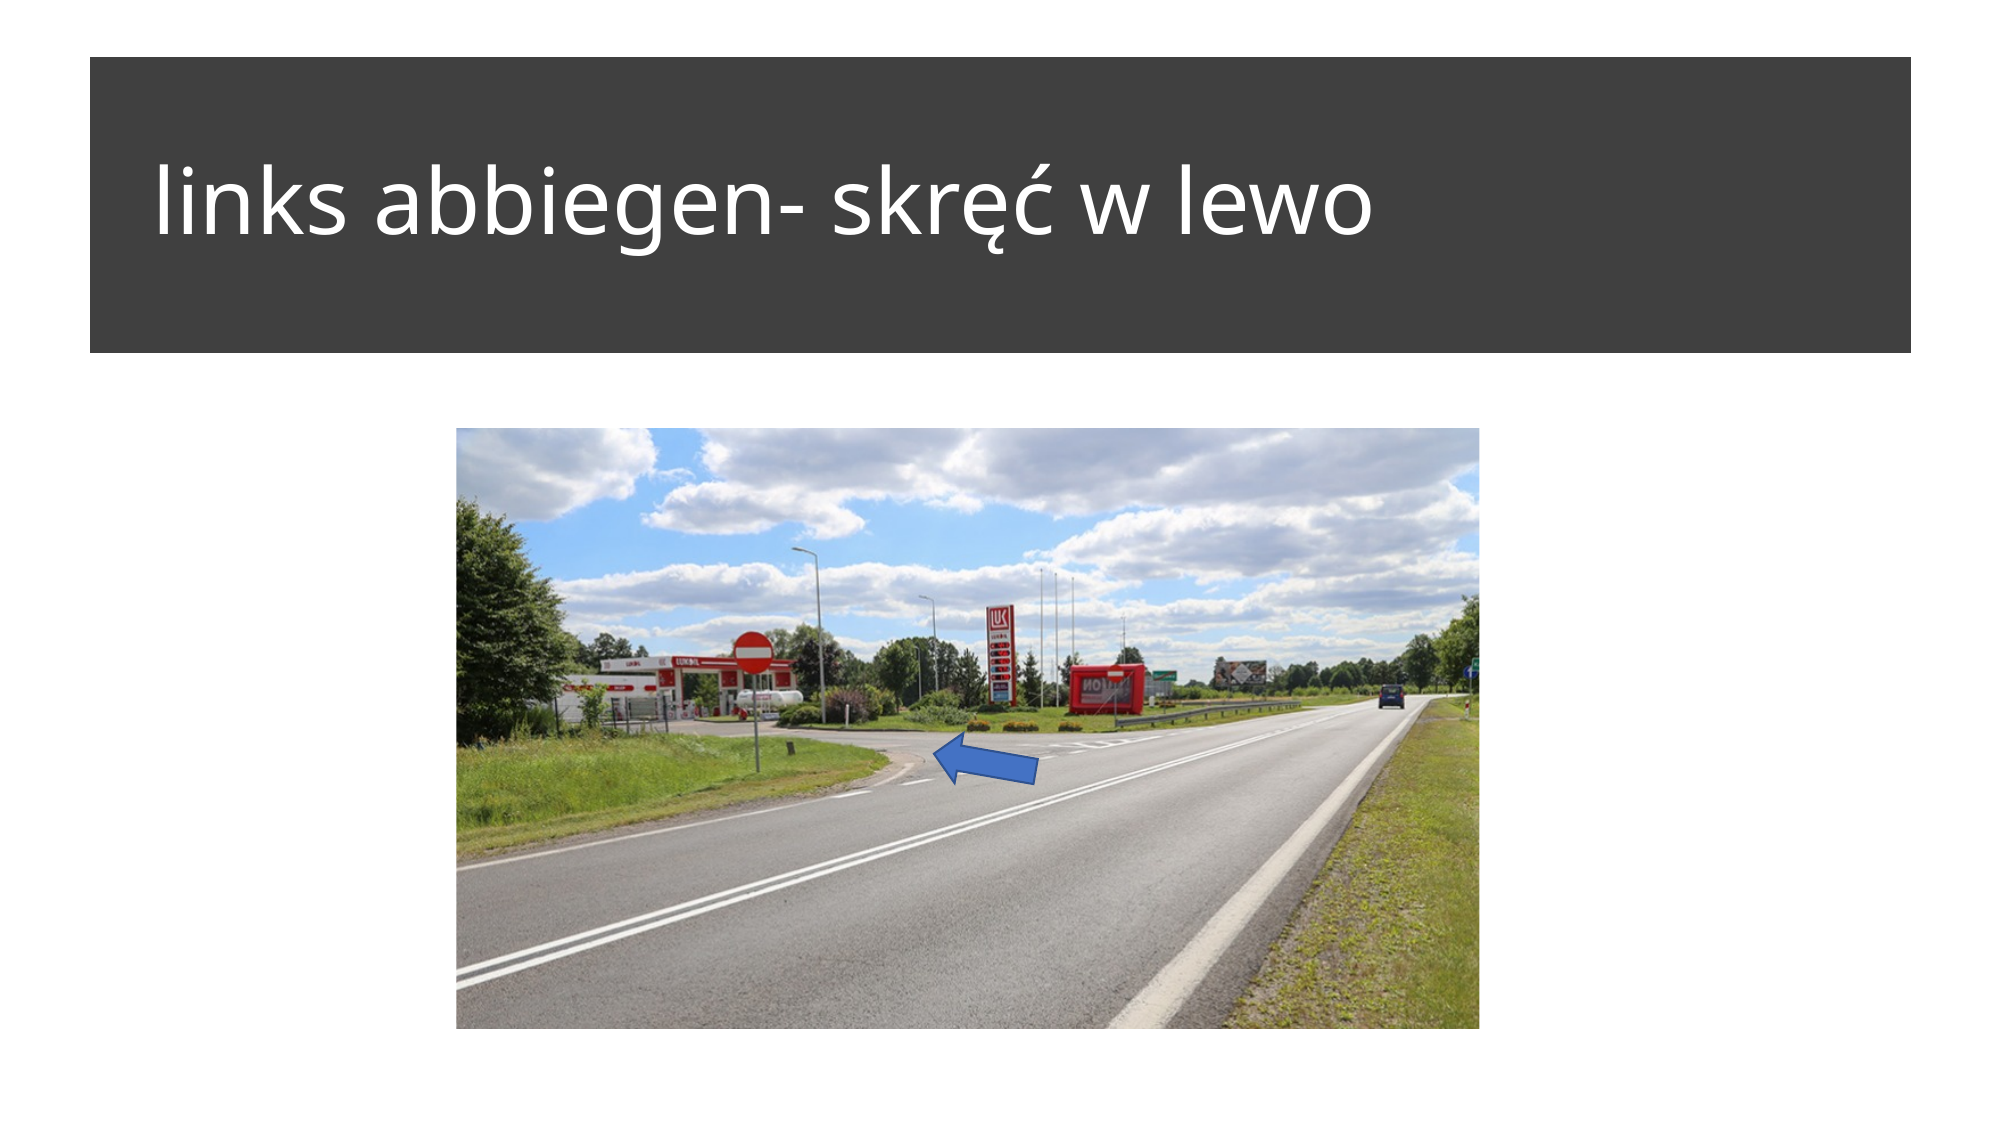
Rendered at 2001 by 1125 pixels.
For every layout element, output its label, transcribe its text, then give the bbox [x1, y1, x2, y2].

text_box [933, 733, 1038, 785]
title links abbiegen- skręć w lewo [137, 96, 1863, 314]
picture [456, 428, 1480, 1029]
text_box [90, 57, 1911, 353]
